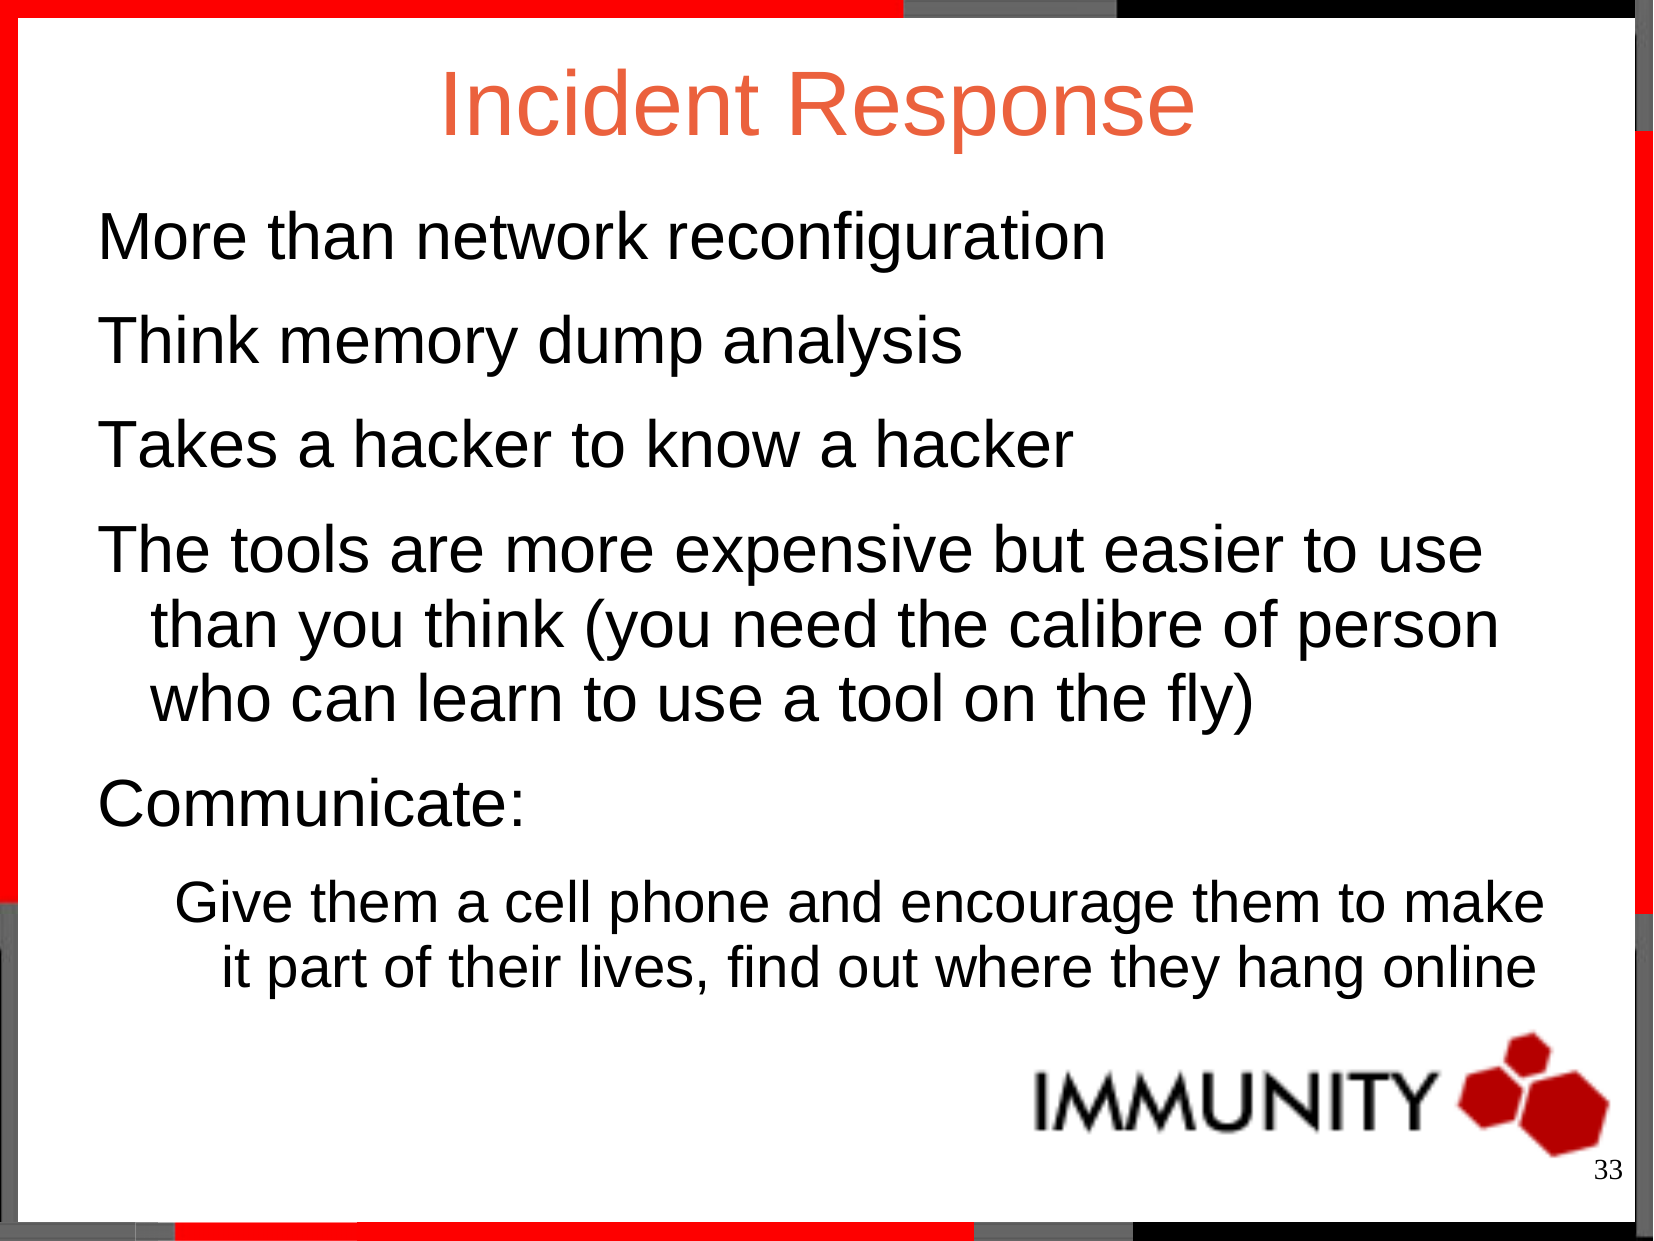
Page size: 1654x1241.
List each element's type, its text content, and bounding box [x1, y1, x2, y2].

picture [0, 0, 1653, 1241]
title Incident Response [75, 7, 1563, 200]
list More than network reconfiguration Think memory dump analysis Takes a hacker to know a hacker The tools are more expensive but easier to use than you think (you need the calibre of person who can learn to use a tool on the fly) Communicate: Give them a cell phone and encourage them to make it part of their lives, find out where they hang online [79, 198, 1568, 1066]
